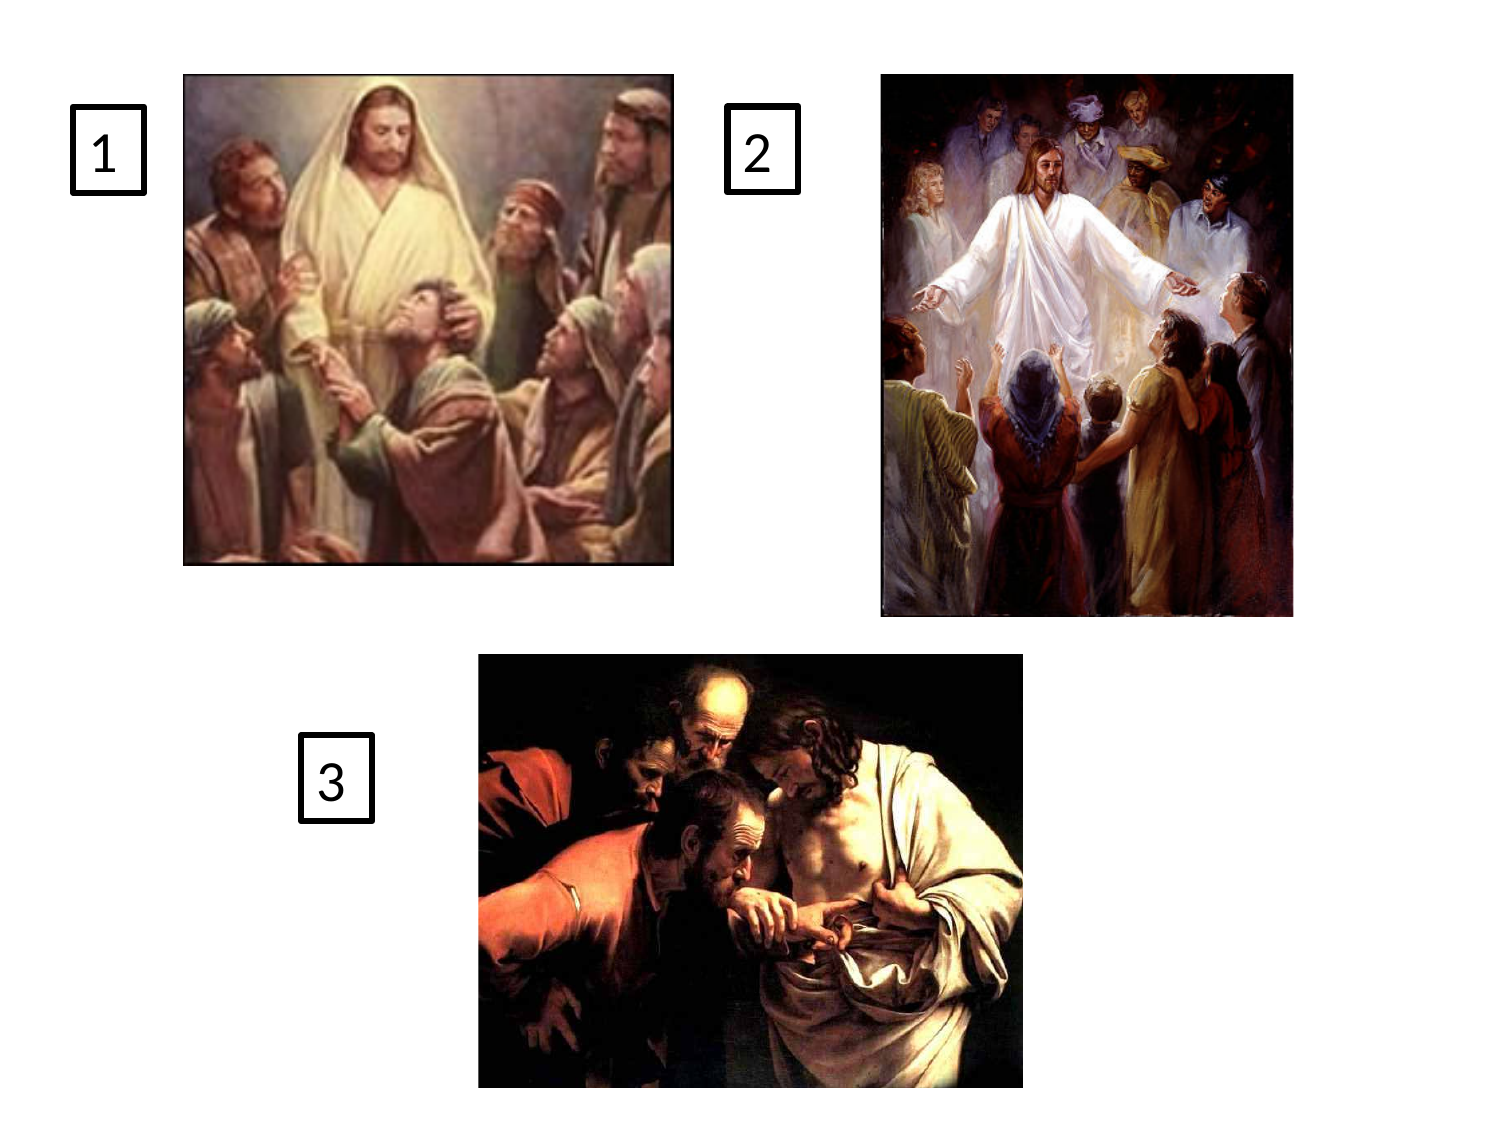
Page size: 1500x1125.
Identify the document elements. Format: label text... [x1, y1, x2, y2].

picture [880, 74, 1294, 617]
text_box 1 [73, 106, 144, 193]
text_box 2 [727, 106, 799, 193]
picture [183, 74, 674, 566]
picture [478, 654, 1023, 1088]
text_box 3 [301, 735, 372, 822]
